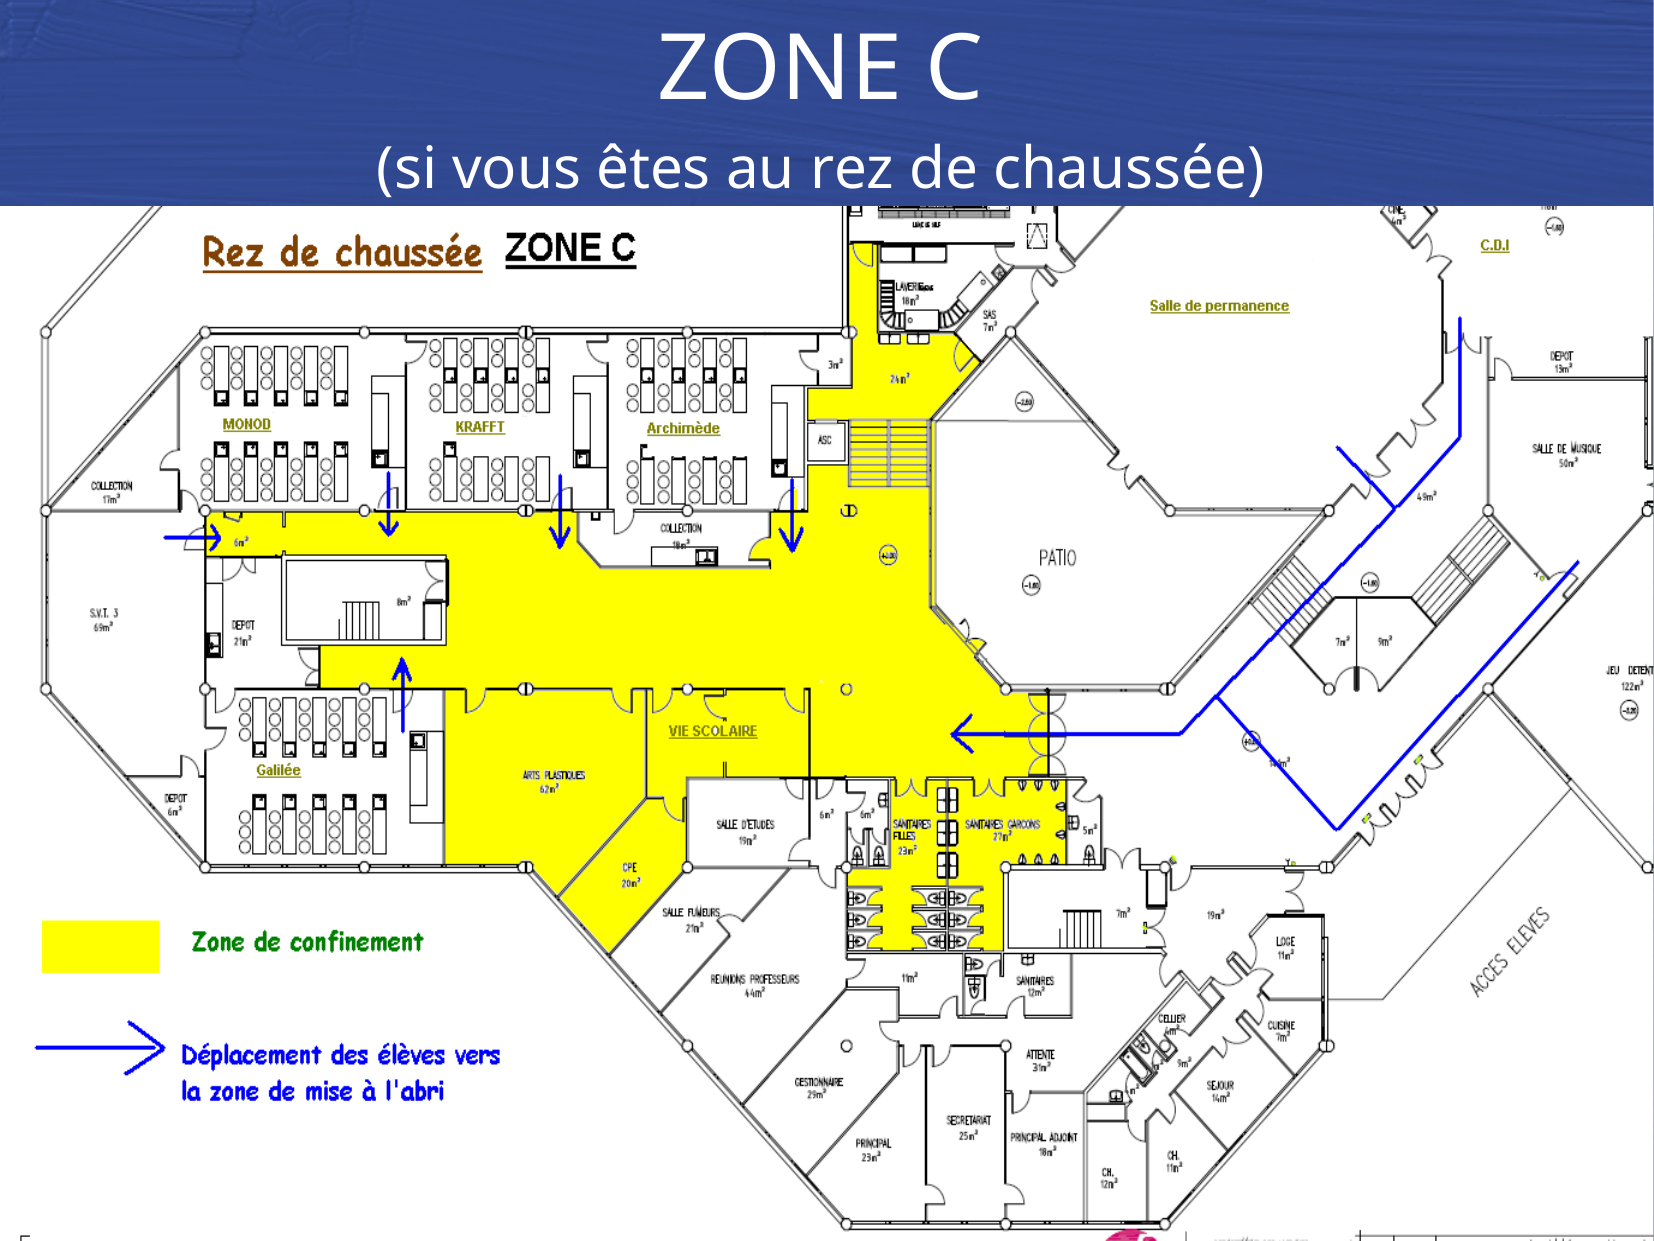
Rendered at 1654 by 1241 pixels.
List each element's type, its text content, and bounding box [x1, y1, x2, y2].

title ZONE C (si vous êtes au rez de chaussée) [76, 0, 1565, 206]
picture [0, 0, 1654, 1241]
